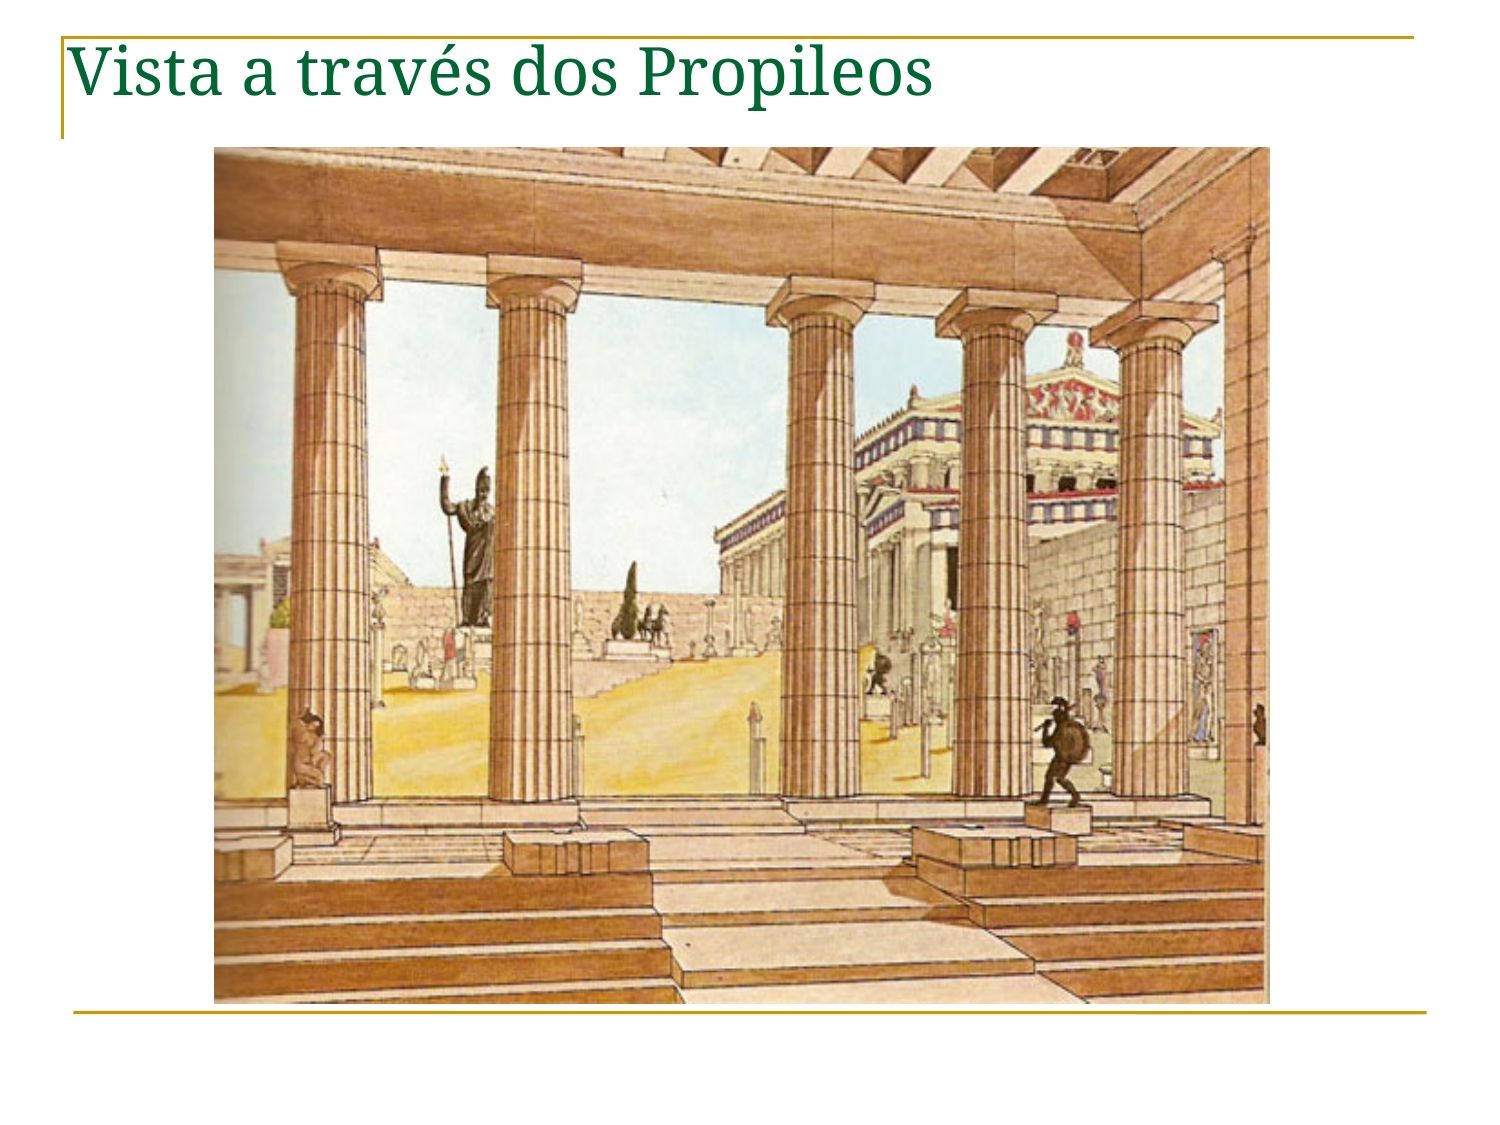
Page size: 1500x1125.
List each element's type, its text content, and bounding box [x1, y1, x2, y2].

picture [214, 147, 1270, 1004]
title Vista a través dos Propileos [67, 29, 1418, 118]
